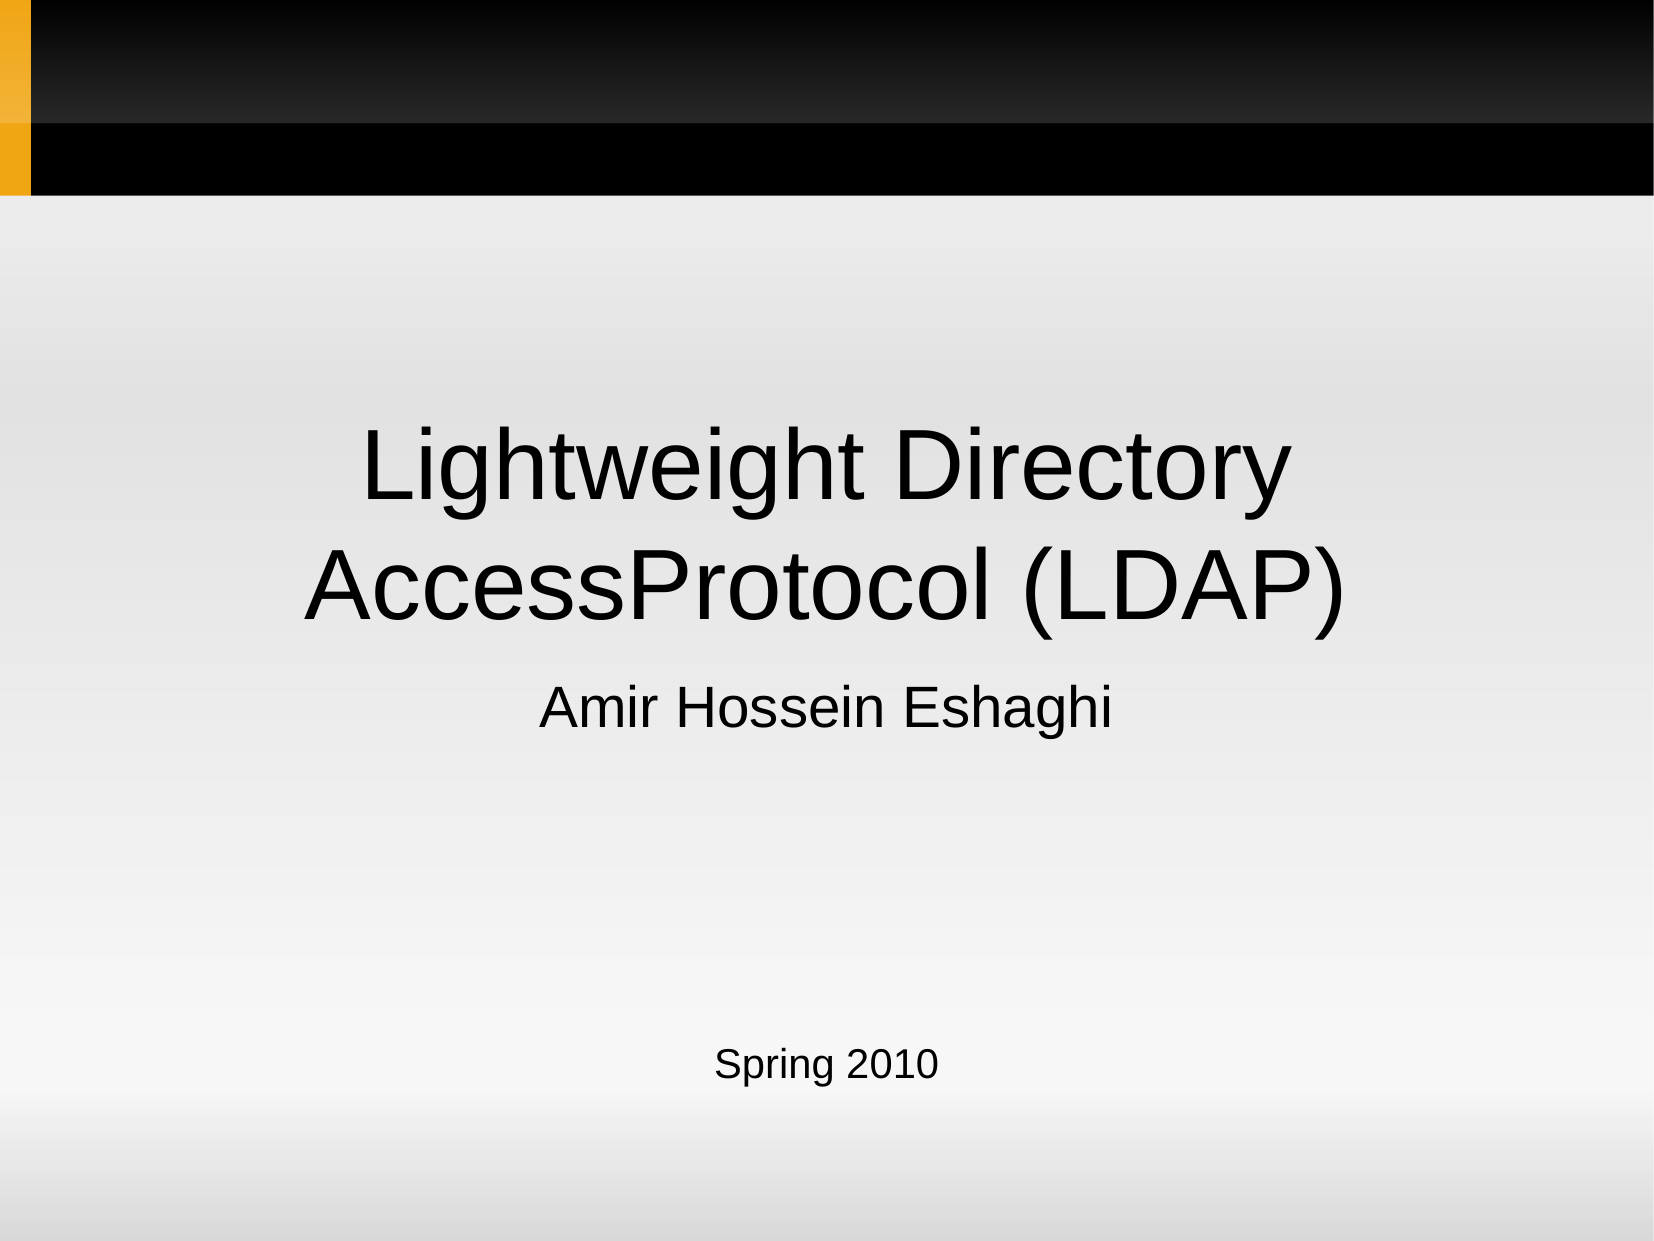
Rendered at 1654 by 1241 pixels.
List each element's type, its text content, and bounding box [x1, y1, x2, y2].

list Lightweight Directory AccessProtocol (LDAP) Amir Hossein Eshaghi Spring 2010 [82, 290, 1571, 1093]
